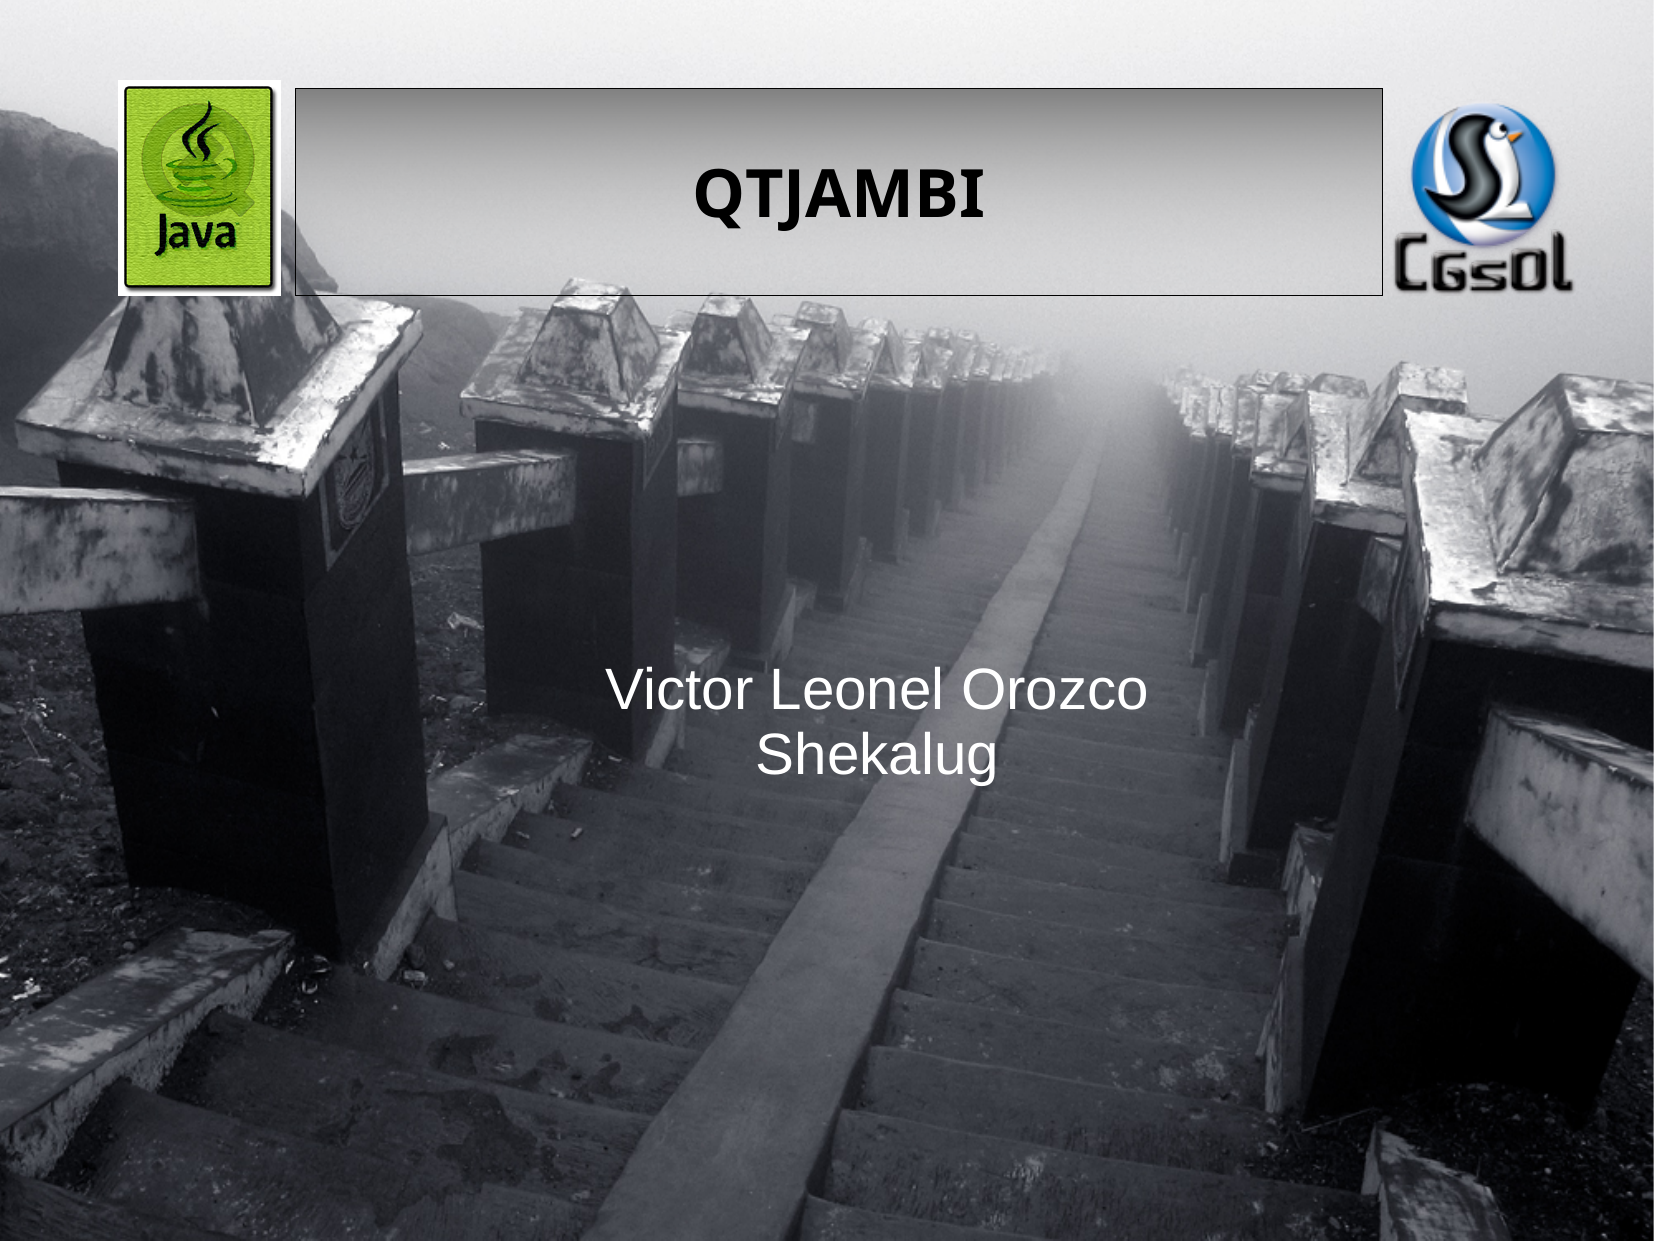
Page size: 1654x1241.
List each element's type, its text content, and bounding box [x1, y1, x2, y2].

picture [0, 0, 1654, 1241]
title QTJAMBI [295, 88, 1383, 296]
text_box Victor Leonel Orozco Shekalug [590, 649, 1165, 795]
